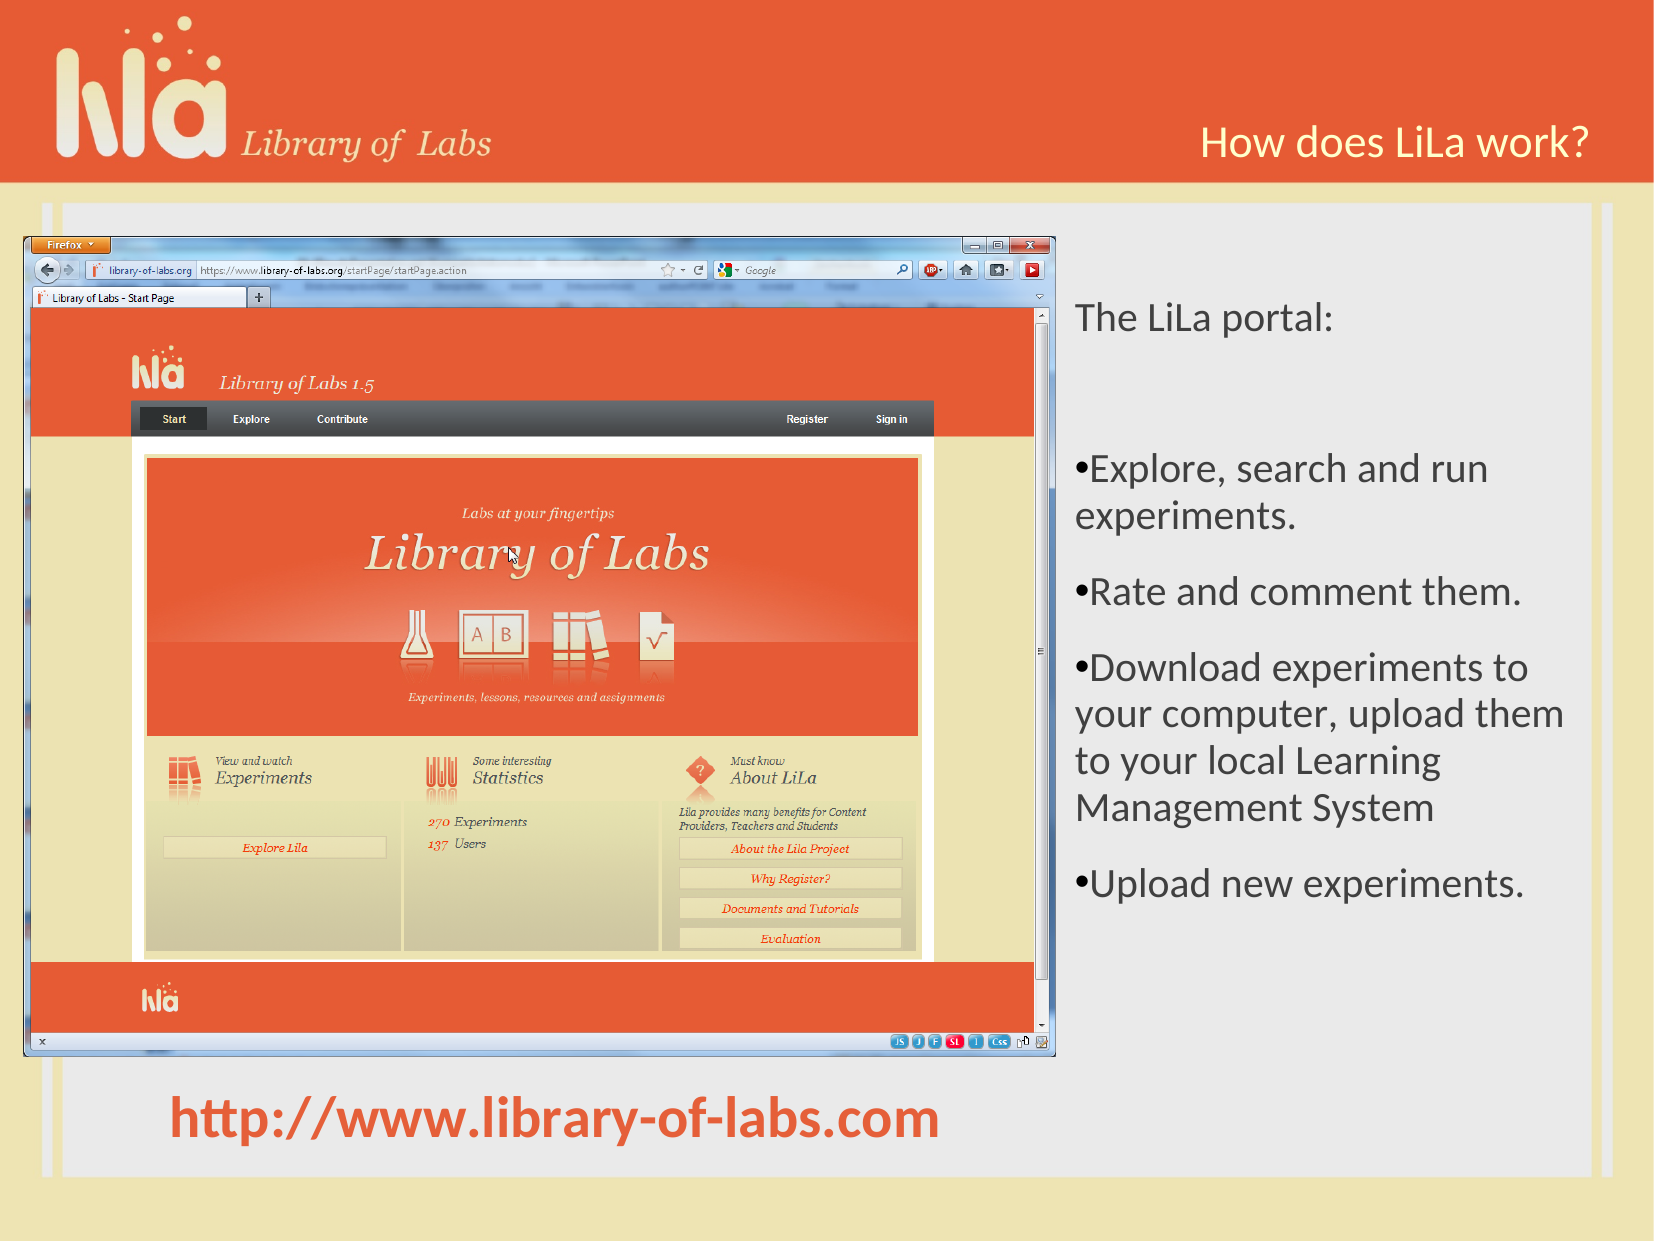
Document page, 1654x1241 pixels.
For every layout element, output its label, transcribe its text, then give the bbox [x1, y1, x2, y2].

list How does LiLa work? [744, 112, 1592, 172]
list The LiLa portal: Explore, search and run experiments. Rate and comment them. Download experiments to your computer, upload them to your local Learning Management System Upload new experiments. [1074, 289, 1595, 975]
text_box http://www.library-of-labs.com [117, 1080, 993, 1176]
picture [0, 0, 1654, 1241]
